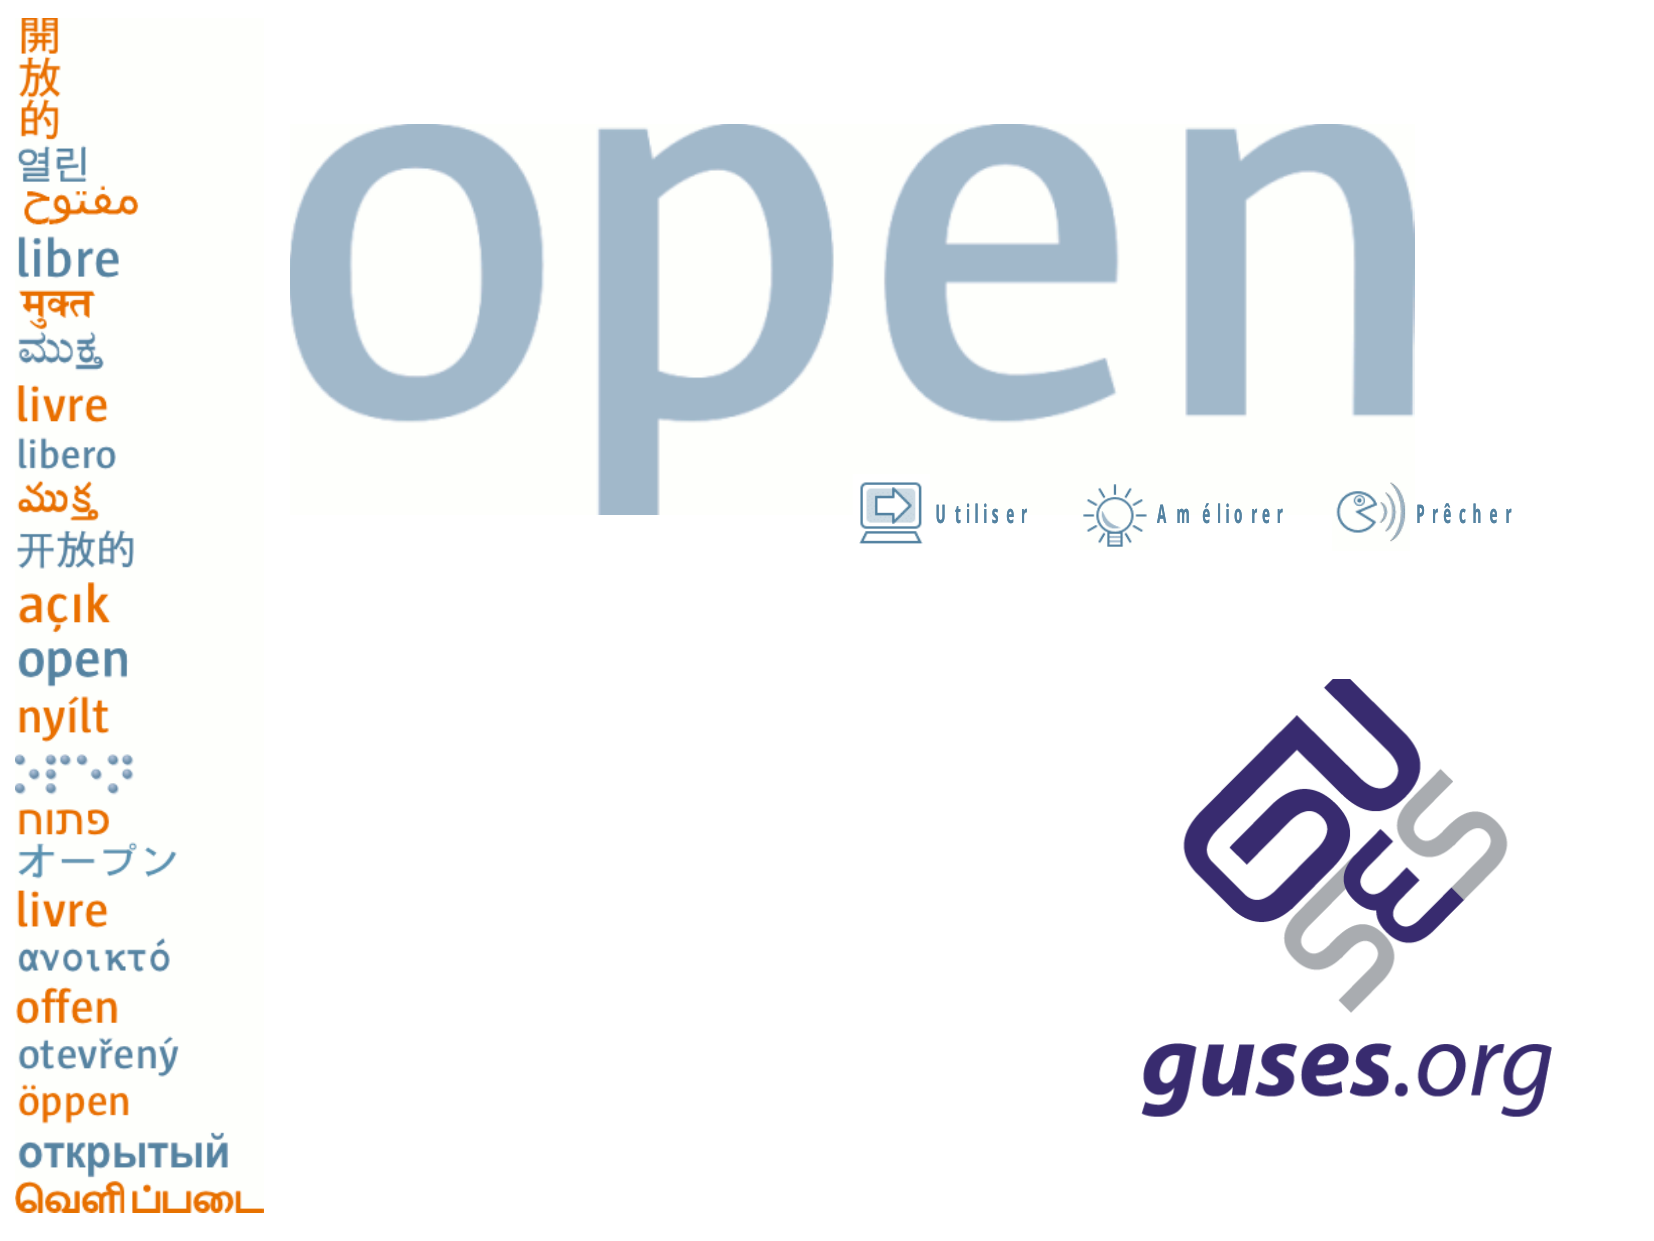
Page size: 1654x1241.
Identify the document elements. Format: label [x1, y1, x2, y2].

picture [290, 124, 1415, 515]
picture [1123, 679, 1565, 1155]
picture [15, 18, 264, 1213]
